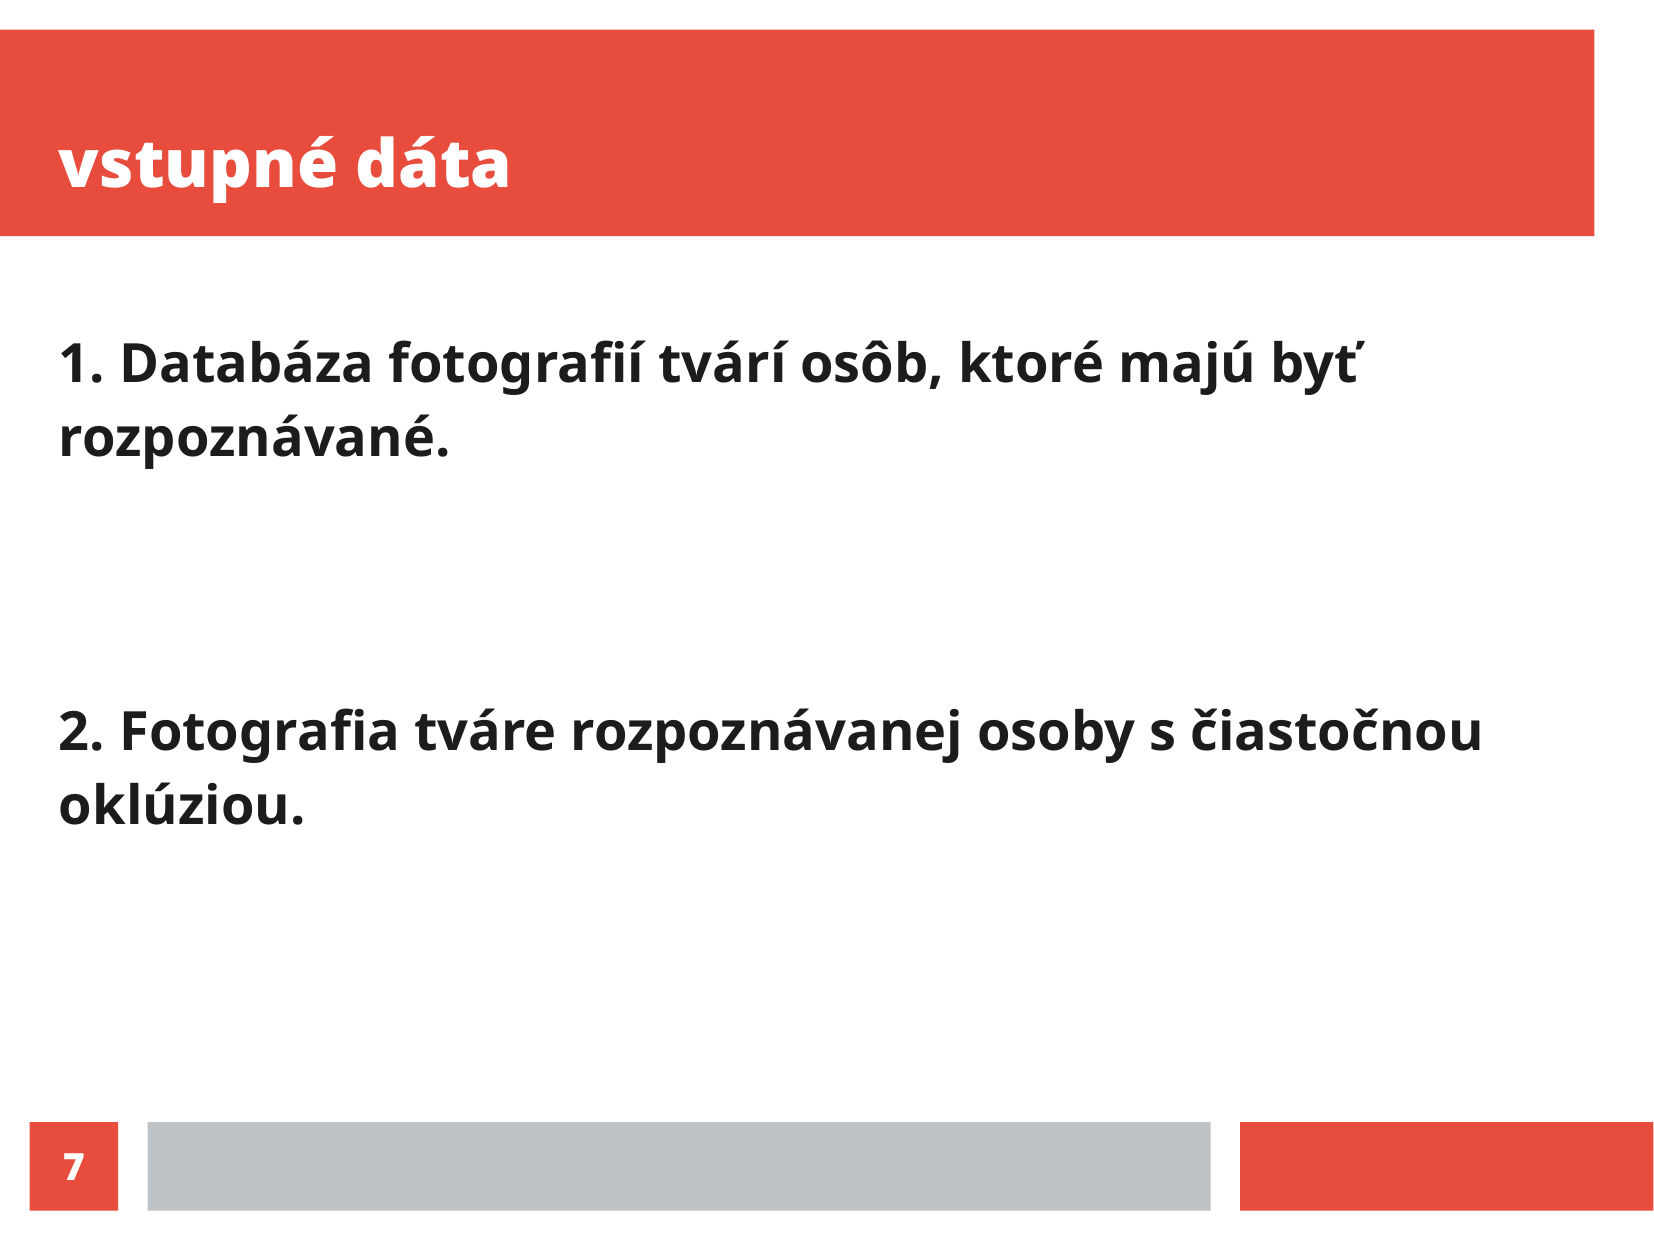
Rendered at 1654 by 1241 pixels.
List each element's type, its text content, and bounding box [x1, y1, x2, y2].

title vstupné dáta [59, 59, 1595, 207]
list 1. Databáza fotografií tvárí osôb, ktoré majú byť rozpoznávané. 2. Fotografia tváre rozpoznávanej osoby s čiastočnou oklúziou. [59, 324, 1565, 1093]
